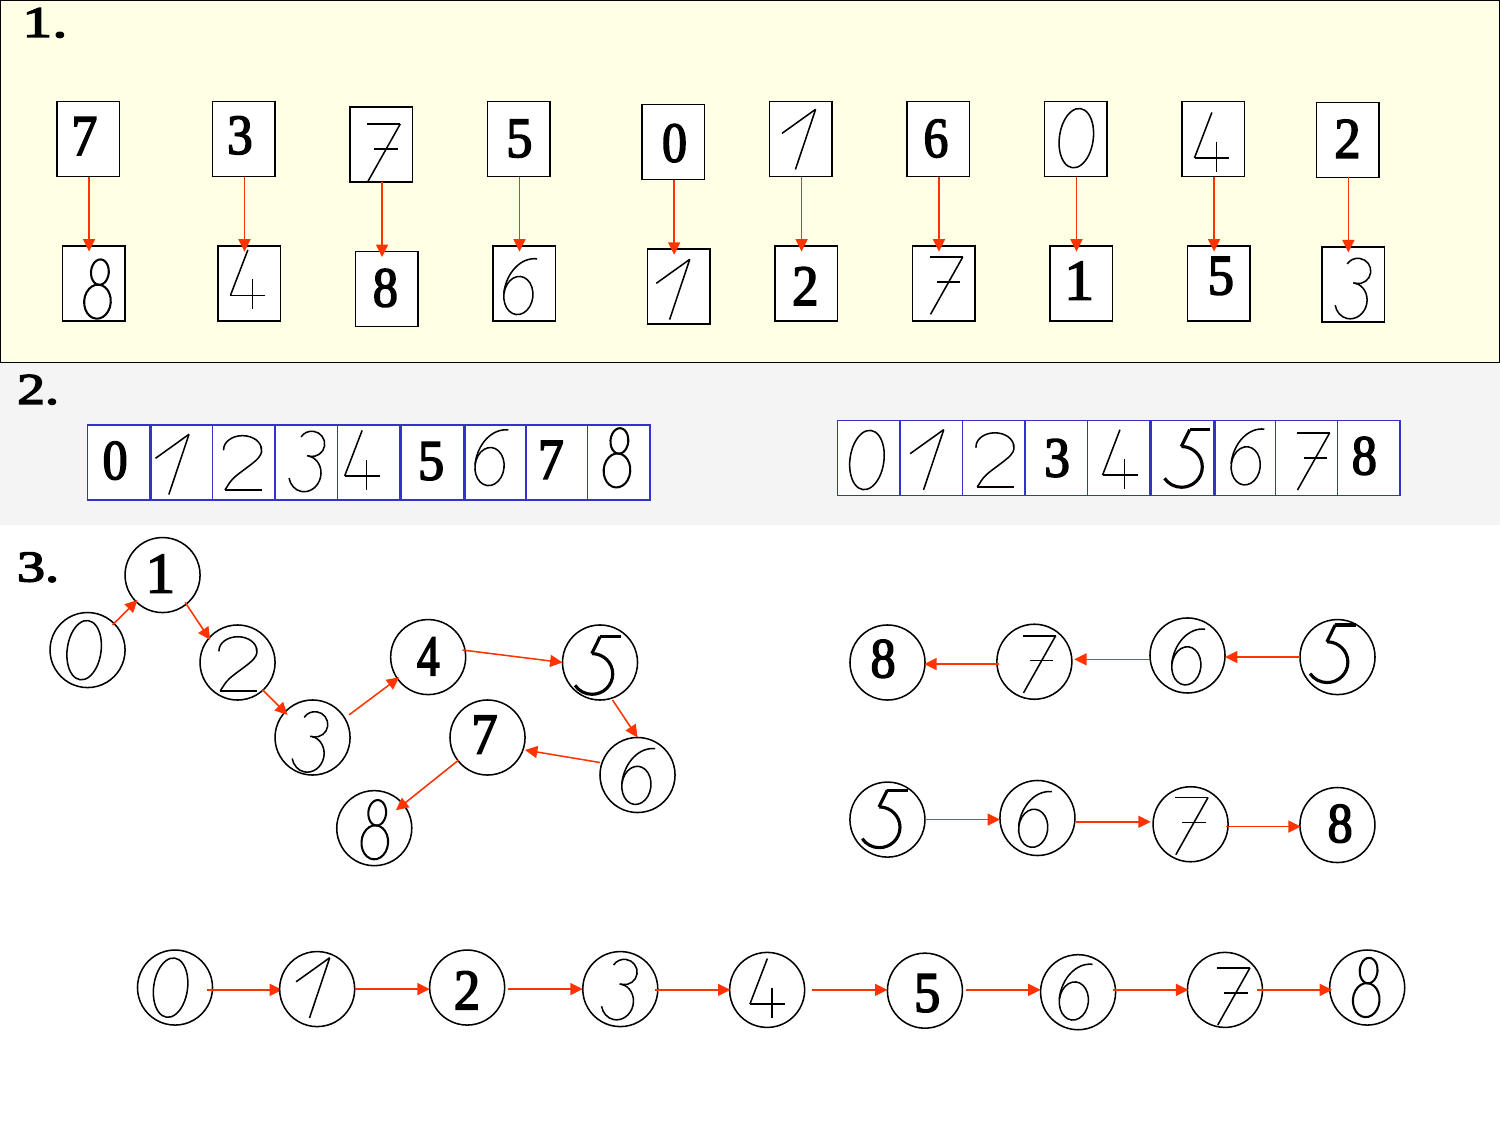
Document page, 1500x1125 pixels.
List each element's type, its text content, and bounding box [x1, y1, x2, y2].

text_box 8 [374, 268, 396, 307]
text_box [1329, 950, 1405, 1026]
text_box [0, 0, 1500, 526]
text_box 1 [150, 554, 172, 593]
text_box [275, 699, 351, 776]
text_box [137, 950, 213, 1026]
text_box 7 [474, 715, 497, 754]
text_box 0 [104, 441, 126, 480]
text_box [125, 537, 201, 613]
text_box [849, 782, 925, 858]
text_box [887, 953, 963, 1029]
text_box [1187, 952, 1263, 1028]
text_box 8 [1329, 804, 1351, 843]
text_box [1149, 617, 1226, 694]
text_box [582, 951, 658, 1027]
text_box 7 [541, 440, 563, 479]
text_box [1040, 954, 1116, 1030]
text_box 8 [872, 639, 894, 678]
text_box [1299, 787, 1375, 863]
text_box 0 [664, 124, 686, 163]
text_box 3. [19, 552, 43, 582]
text_box 2 [794, 267, 816, 306]
text_box [200, 624, 276, 701]
text_box 2. [48, 399, 56, 405]
text_box [279, 951, 355, 1027]
text_box 3 [229, 116, 251, 155]
text_box [336, 790, 412, 866]
text_box 5 [421, 442, 443, 481]
text_box [1153, 786, 1229, 862]
text_box 5 [1210, 257, 1232, 295]
text_box [996, 624, 1072, 700]
text_box 2 [1336, 119, 1358, 158]
text_box [50, 612, 126, 688]
text_box [562, 624, 638, 701]
text_box 4 [417, 637, 439, 676]
text_box [849, 624, 926, 701]
text_box 1 [1069, 261, 1091, 300]
text_box 2. [19, 375, 42, 404]
text_box [729, 952, 805, 1028]
text_box 6 [925, 119, 947, 158]
text_box [390, 619, 466, 695]
text_box [999, 780, 1075, 856]
text_box [1300, 619, 1376, 695]
text_box 3. [48, 576, 56, 582]
text_box [450, 699, 526, 776]
text_box 5 [917, 974, 939, 1013]
text_box 7 [74, 117, 96, 156]
text_box 1. [56, 32, 64, 38]
text_box [600, 737, 676, 813]
text_box 1. [27, 8, 49, 37]
text_box 2 [456, 971, 478, 1010]
text_box 5 [509, 119, 531, 158]
text_box [429, 950, 505, 1026]
text_box 8 [1353, 436, 1375, 475]
text_box 3 [1046, 439, 1068, 478]
